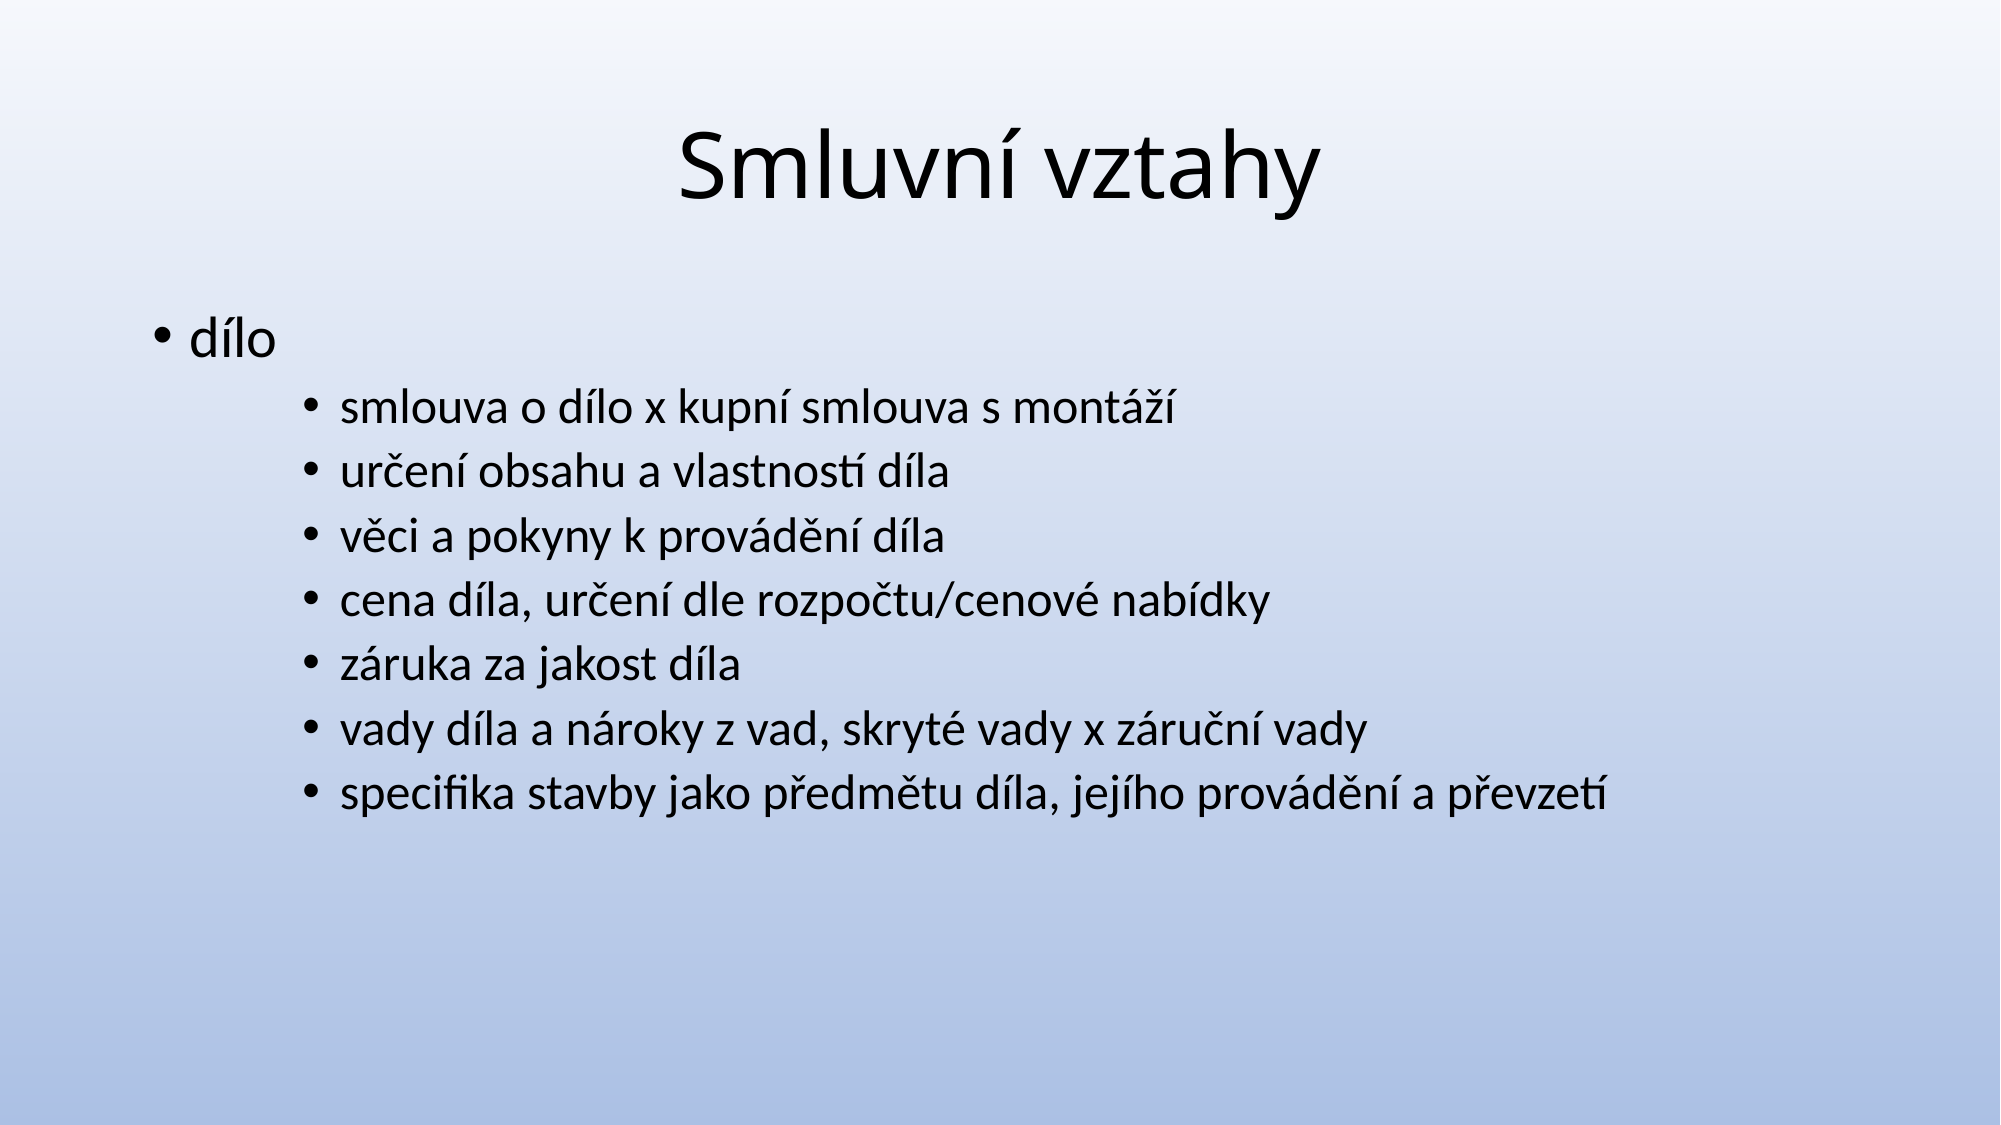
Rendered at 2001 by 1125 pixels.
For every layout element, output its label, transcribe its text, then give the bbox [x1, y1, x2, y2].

list dílo smlouva o dílo x kupní smlouva s montáží určení obsahu a vlastností díla věci a pokyny k provádění díla cena díla, určení dle rozpočtu/cenové nabídky záruka za jakost díla vady díla a nároky z vad, skryté vady x záruční vady specifika stavby jako předmětu díla, jejího provádění a převzetí [137, 299, 1863, 1014]
title Smluvní vztahy [137, 59, 1863, 278]
